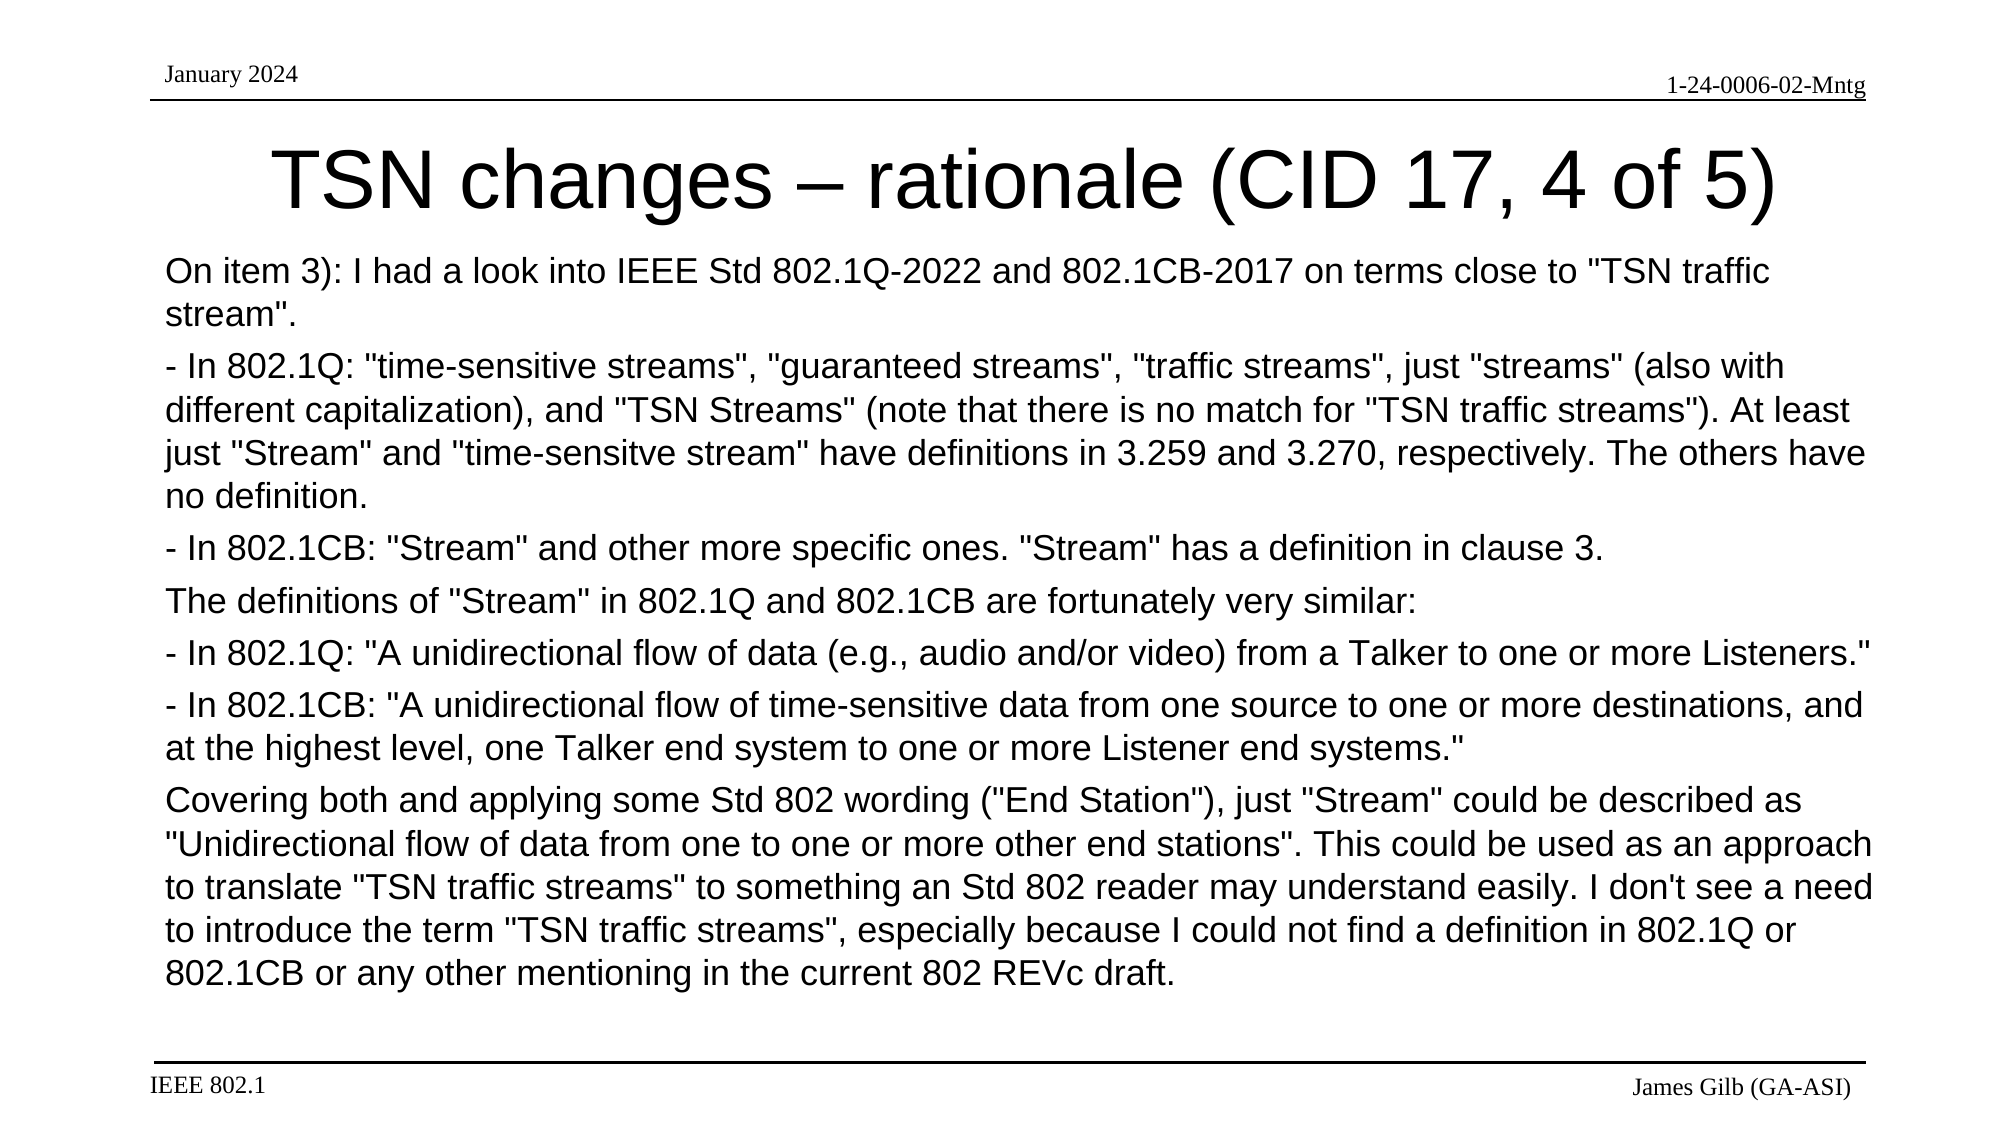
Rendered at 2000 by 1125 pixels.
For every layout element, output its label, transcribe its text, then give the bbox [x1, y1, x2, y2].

title TSN changes – rationale (CID 17, 4 of 5) [150, 112, 1900, 238]
list On item 3): I had a look into IEEE Std 802.1Q-2022 and 802.1CB-2017 on terms close to "TSN traffic stream". - In 802.1Q: "time-sensitive streams", "guaranteed streams", "traffic streams", just "streams" (also with different capitalization), and "TSN Streams" (note that there is no match for "TSN traffic streams"). At least just "Stream" and "time-sensitve stream" have definitions in 3.259 and 3.270, respectively. The others have no definition. - In 802.1CB: "Stream" and other more specific ones. "Stream" has a definition in clause 3. The definitions of "Stream" in 802.1Q and 802.1CB are fortunately very similar: - In 802.1Q: "A unidirectional flow of data (e.g., audio and/or video) from a Talker to one or more Listeners." - In 802.1CB: "A unidirectional flow of time-sensitive data from one source to one or more destinations, and at the highest level, one Talker end system to one or more Listener end systems." Covering both and applying some Std 802 wording ("End Station"), just "Stream" could be described as "Unidirectional flow of data from one to one or more other end stations". This could be used as an approach to translate "TSN traffic streams" to something an Std 802 reader may understand easily. I don't see a need to introduce the term "TSN traffic streams", especially because I could not find a definition in 802.1Q or 802.1CB or any other mentioning in the current 802 REVc draft. [149, 239, 1900, 1051]
